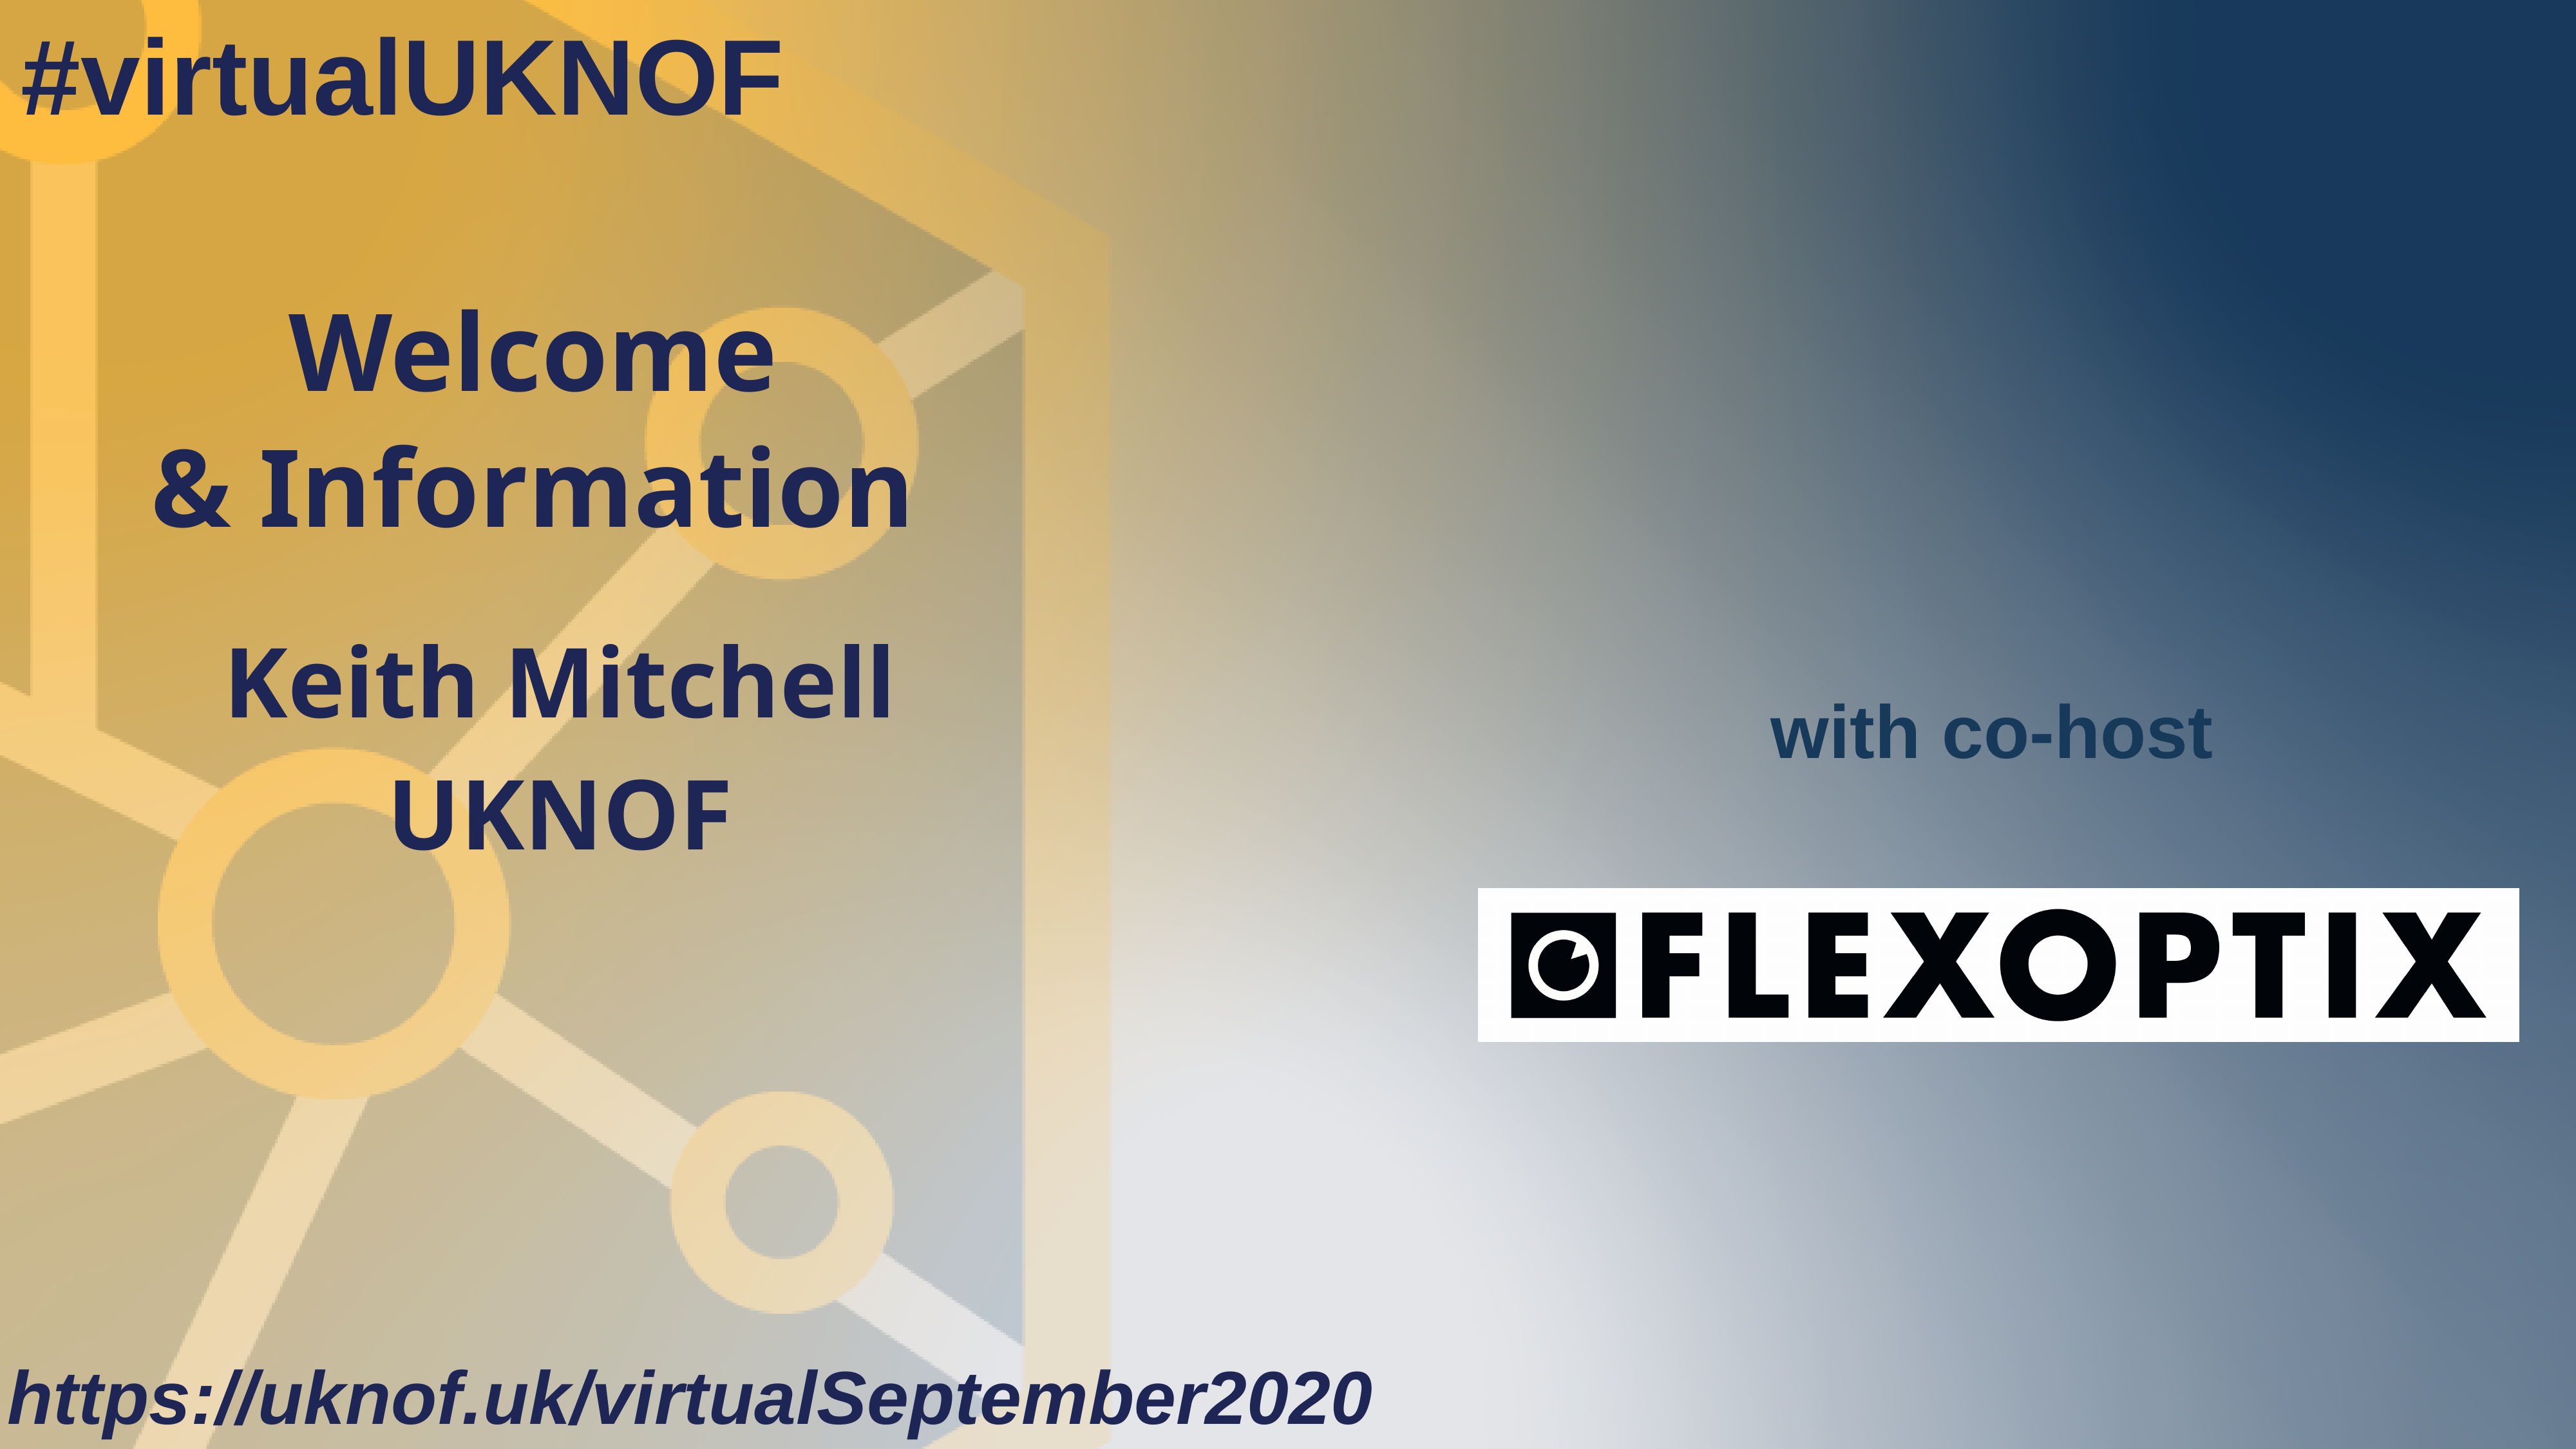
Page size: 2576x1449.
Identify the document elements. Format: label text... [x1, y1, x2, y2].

text_box Welcome & Information [141, 278, 925, 560]
picture [0, 0, 2576, 1449]
text_box with co-host [1766, 689, 2218, 779]
text_box Keith Mitchell UKNOF [135, 609, 986, 883]
text_box https://uknof.uk/virtualSeptember2020 [1, 1343, 1380, 1446]
text_box #virtualUKNOF [15, 2, 791, 143]
